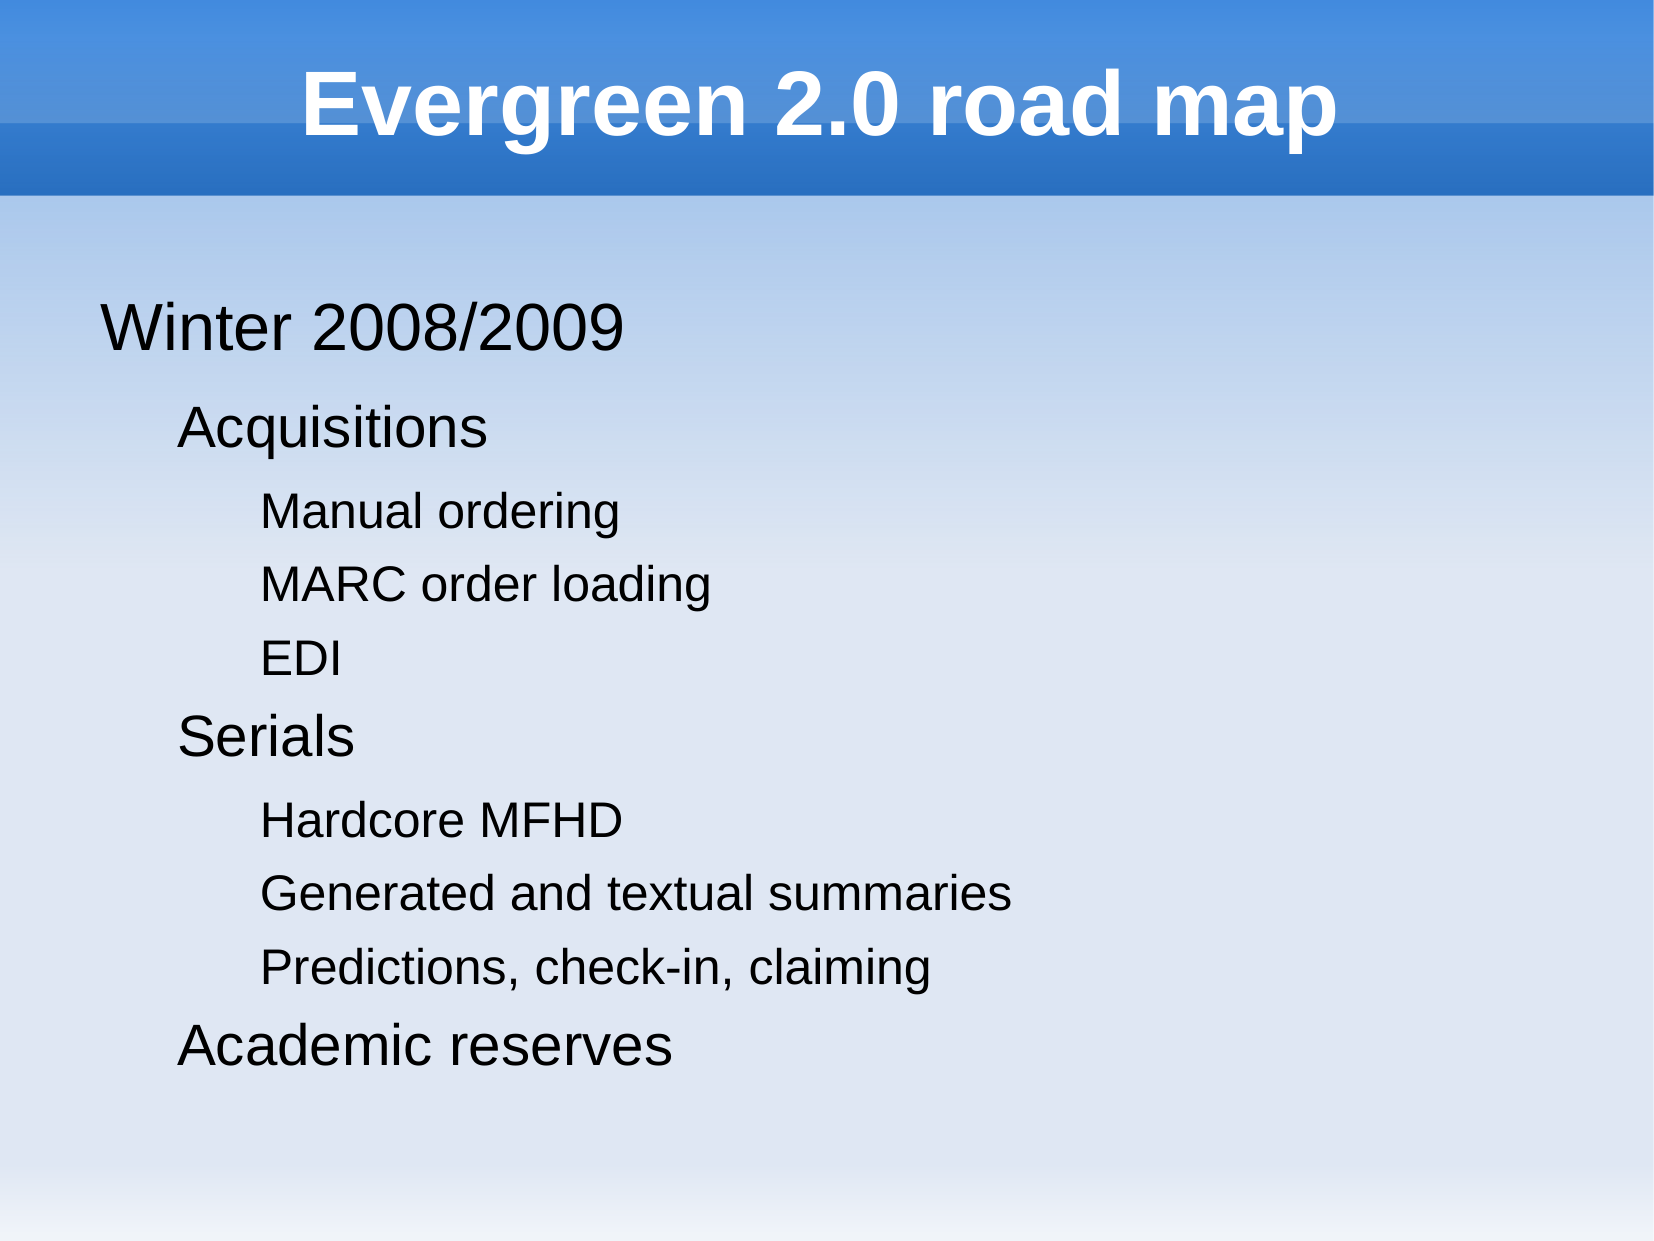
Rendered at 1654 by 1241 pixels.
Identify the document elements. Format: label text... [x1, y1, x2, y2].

picture [0, 0, 1654, 1241]
title Evergreen 2.0 road map [76, 0, 1565, 208]
list Winter 2008/2009 Acquisitions Manual ordering MARC order loading EDI Serials Hardcore MFHD Generated and textual summaries Predictions, check-in, claiming Academic reserves [82, 290, 1571, 1146]
